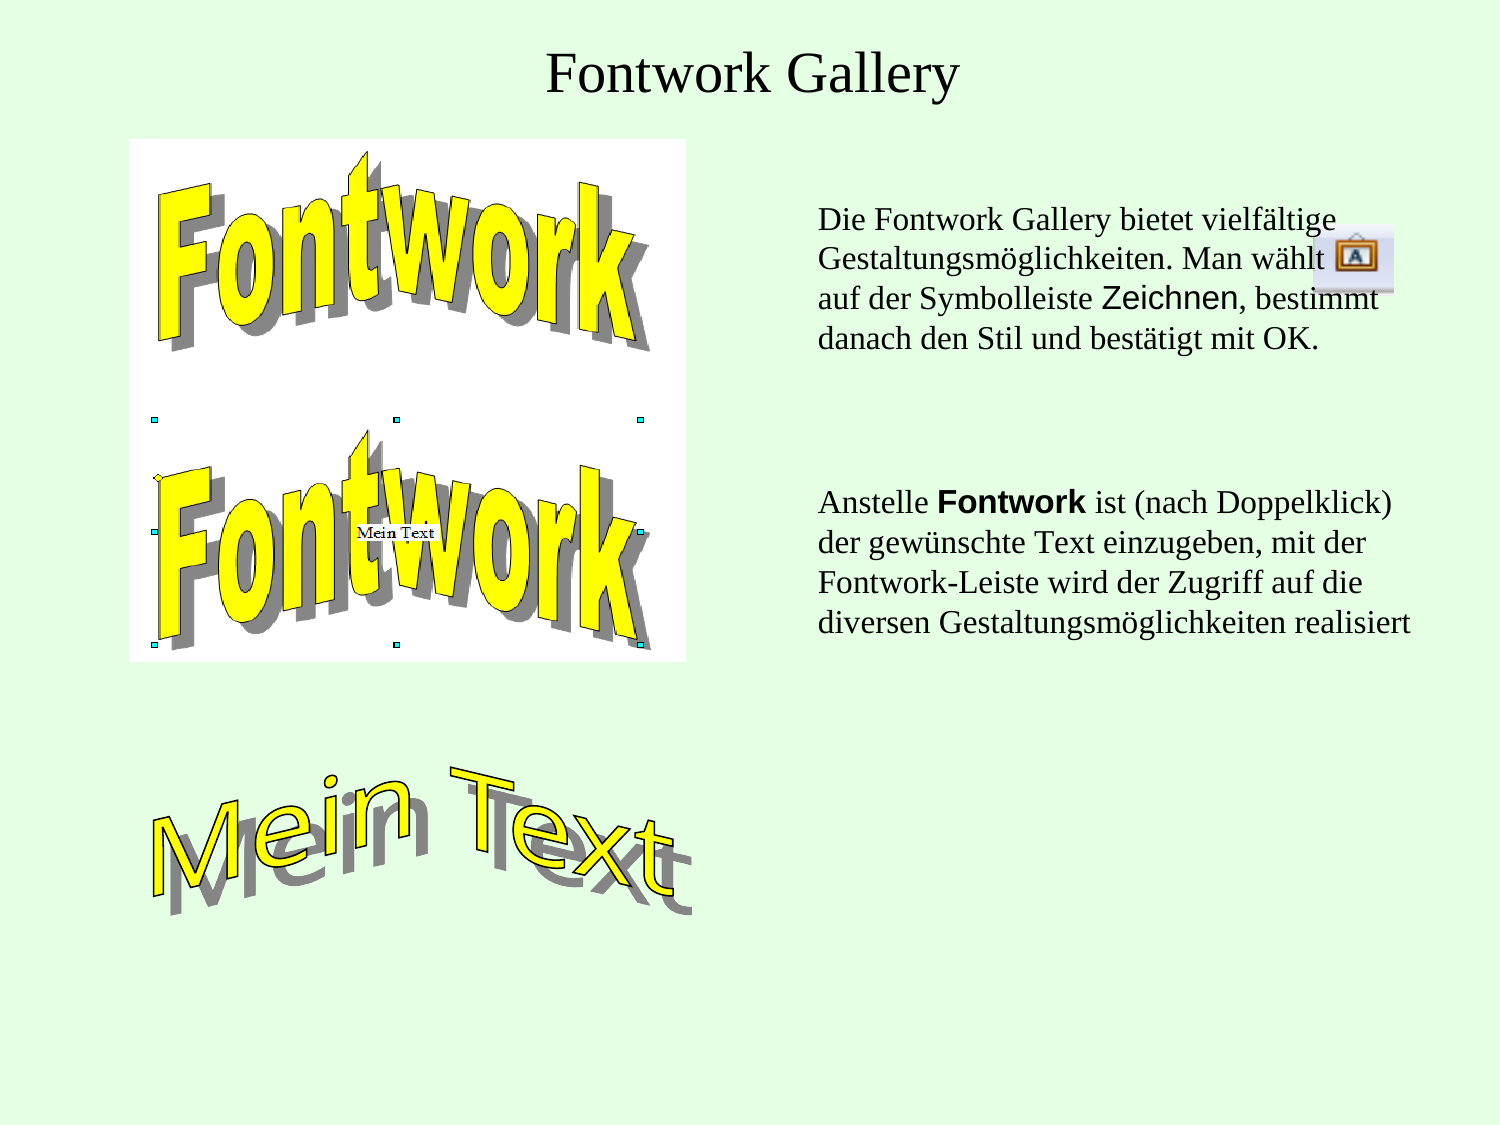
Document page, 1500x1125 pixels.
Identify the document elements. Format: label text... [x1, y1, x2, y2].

text_box Mein Text [255, 806, 310, 868]
text_box Mein Text [635, 820, 674, 896]
text_box Anstelle Fontwork ist (nach Doppelklick) der gewünschte Text einzugeben, mit der Fontwork-Leiste wird der Zugriff auf die diversen Gestaltungsmöglichkeiten realisiert [803, 472, 1430, 648]
text_box Mein Text [513, 805, 568, 869]
text_box Mein Text [153, 800, 238, 897]
picture [129, 139, 686, 662]
text_box Mein Text [573, 815, 632, 887]
text_box Mein Text [450, 767, 514, 853]
text_box Mein Text [325, 795, 336, 856]
text_box Mein Text [355, 781, 410, 849]
text_box Die Fontwork Gallery bietet vielfältige Gestaltungsmöglichkeiten. Man wählt auf der Symbolleiste Zeichnen, bestimmt danach den Stil und bestätigt mit OK. [803, 188, 1406, 365]
title Fontwork Gallery [115, 18, 1391, 119]
